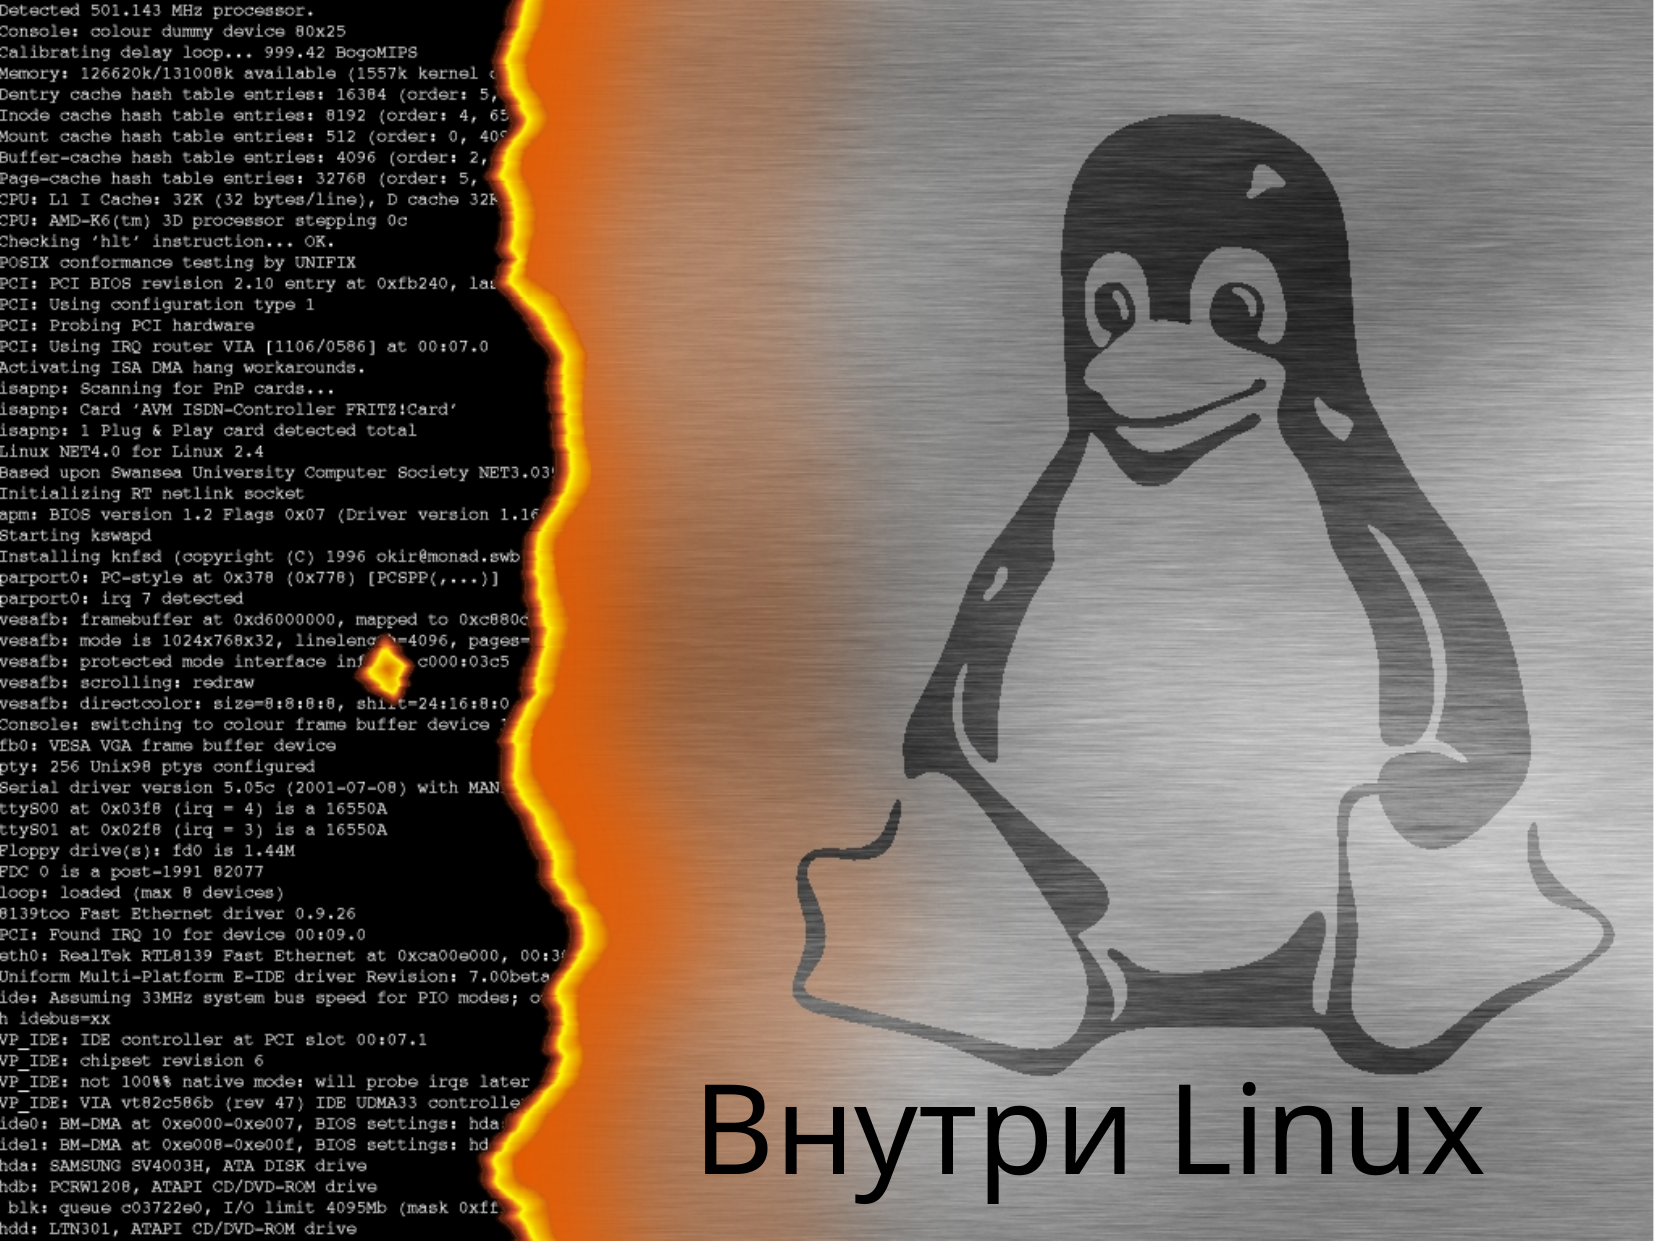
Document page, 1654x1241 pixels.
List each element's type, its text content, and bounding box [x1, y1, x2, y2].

text_box Внутри Linux [679, 1033, 1623, 1225]
picture [0, 0, 1654, 1241]
